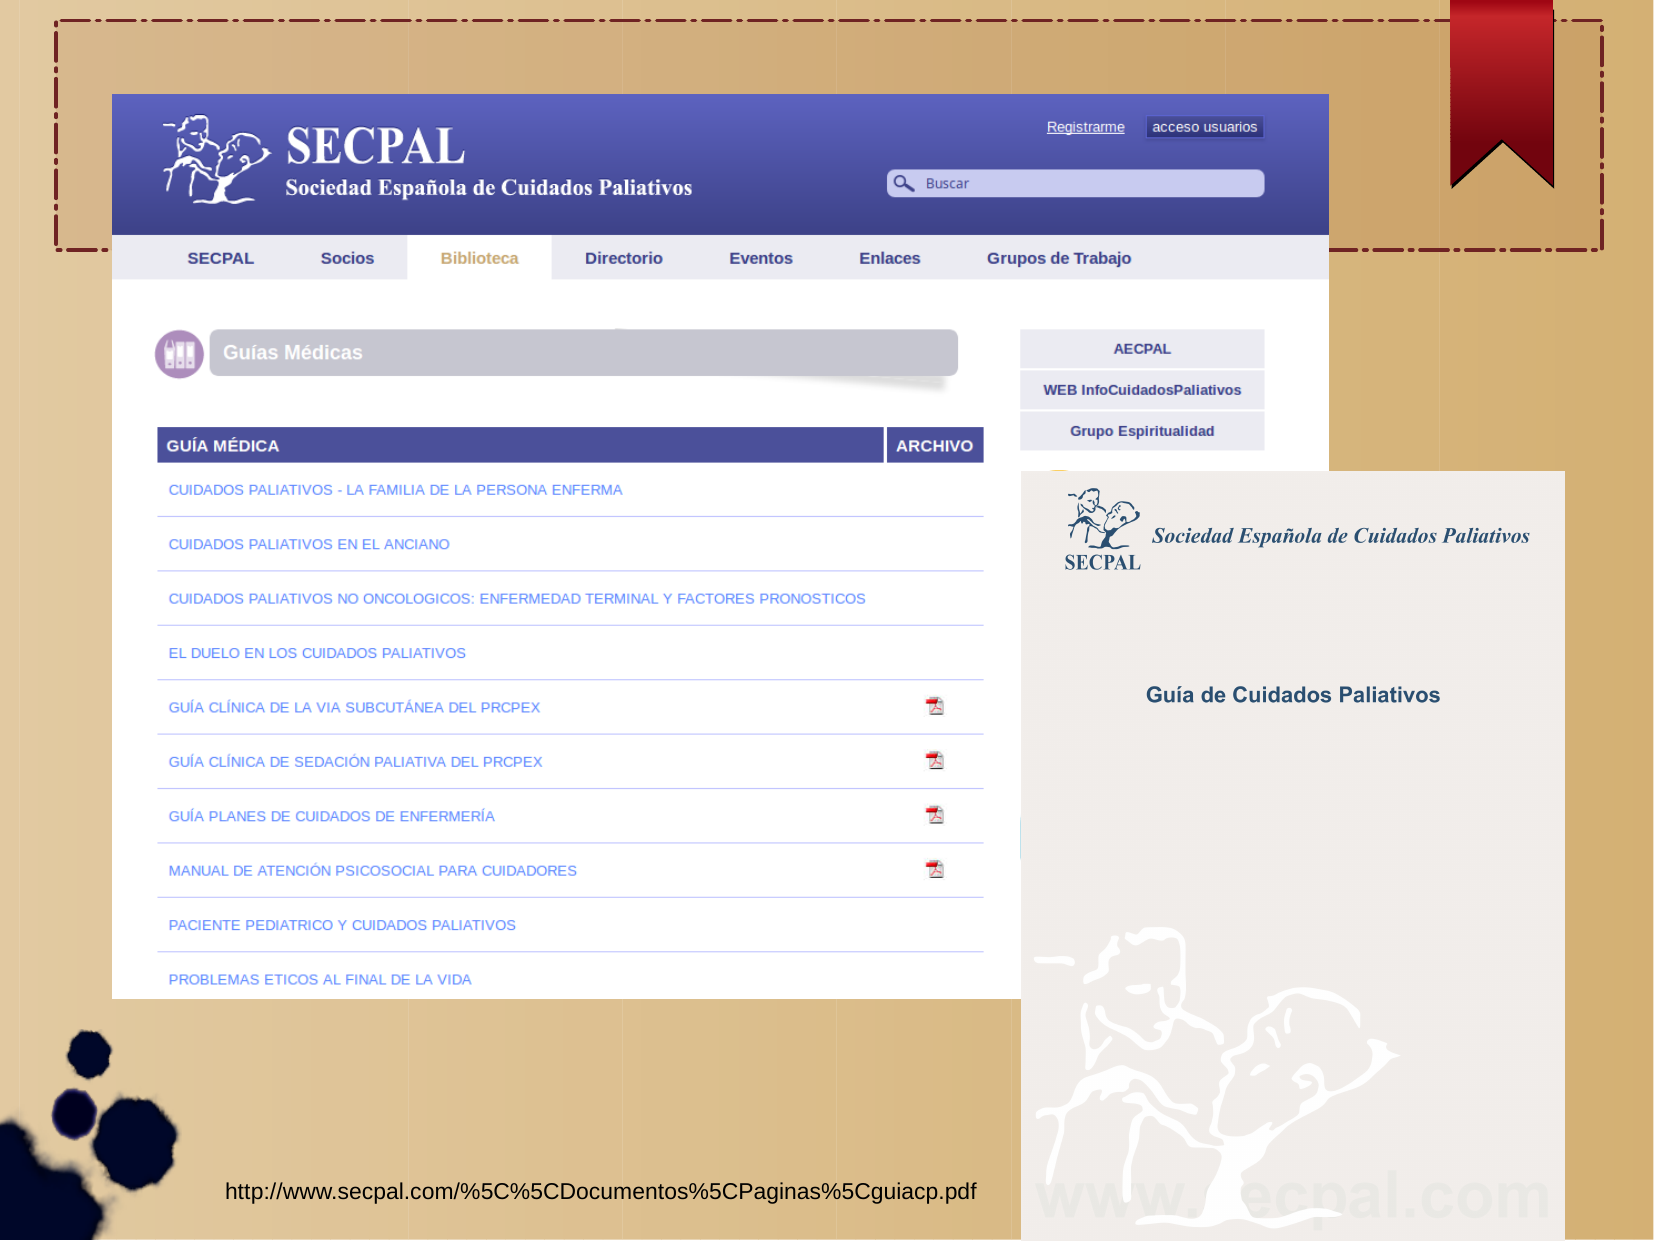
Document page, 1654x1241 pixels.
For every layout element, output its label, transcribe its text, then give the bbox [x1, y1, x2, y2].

picture [112, 94, 1565, 1241]
text_box http://www.secpal.com/%5C%5CDocumentos%5CPaginas%5Cguiacp.pdf [210, 1171, 1021, 1229]
